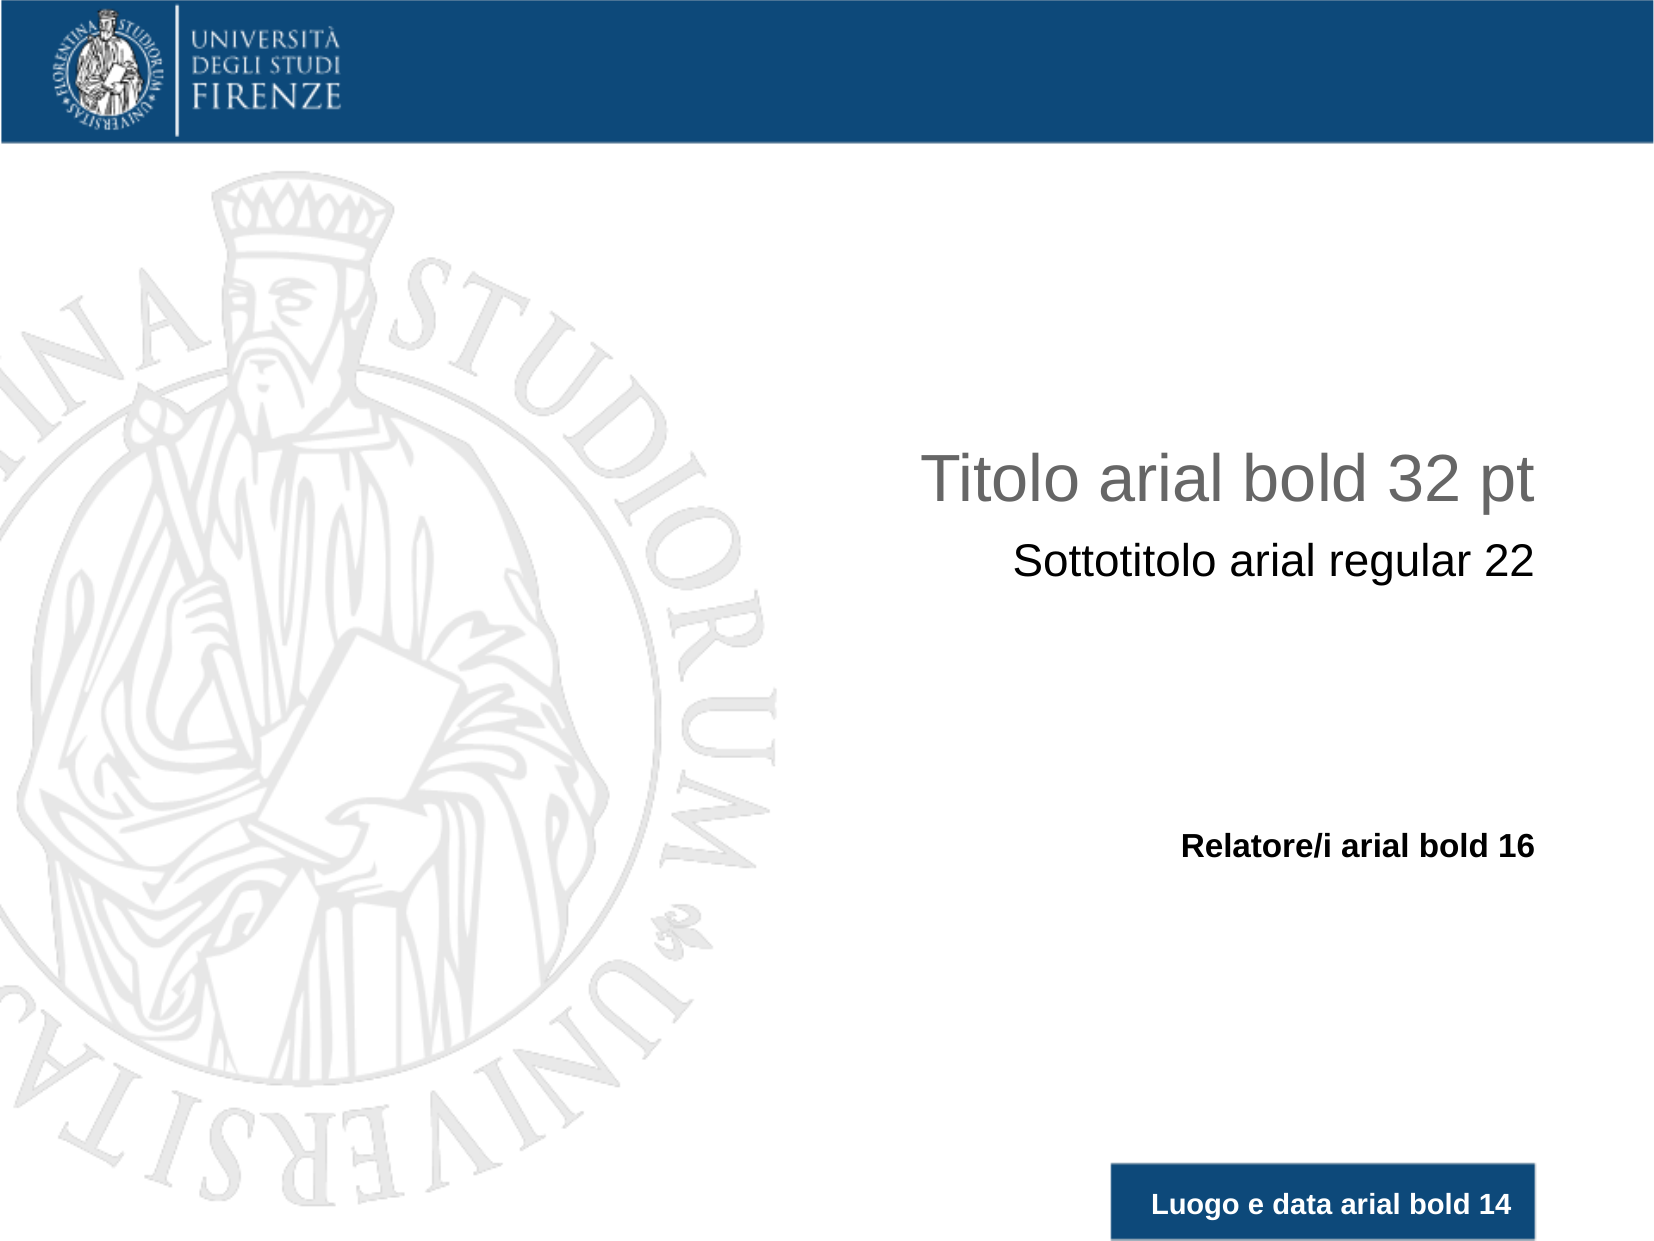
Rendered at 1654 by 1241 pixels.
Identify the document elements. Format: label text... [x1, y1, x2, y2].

text_box Sottotitolo arial regular 22 [673, 535, 1536, 587]
text_box Luogo e data arial bold 14 [649, 1181, 1512, 1229]
picture [0, 0, 1654, 1241]
subtitle Titolo arial bold 32 pt [773, 419, 1536, 535]
text_box Relatore/i arial bold 16 [673, 822, 1536, 871]
